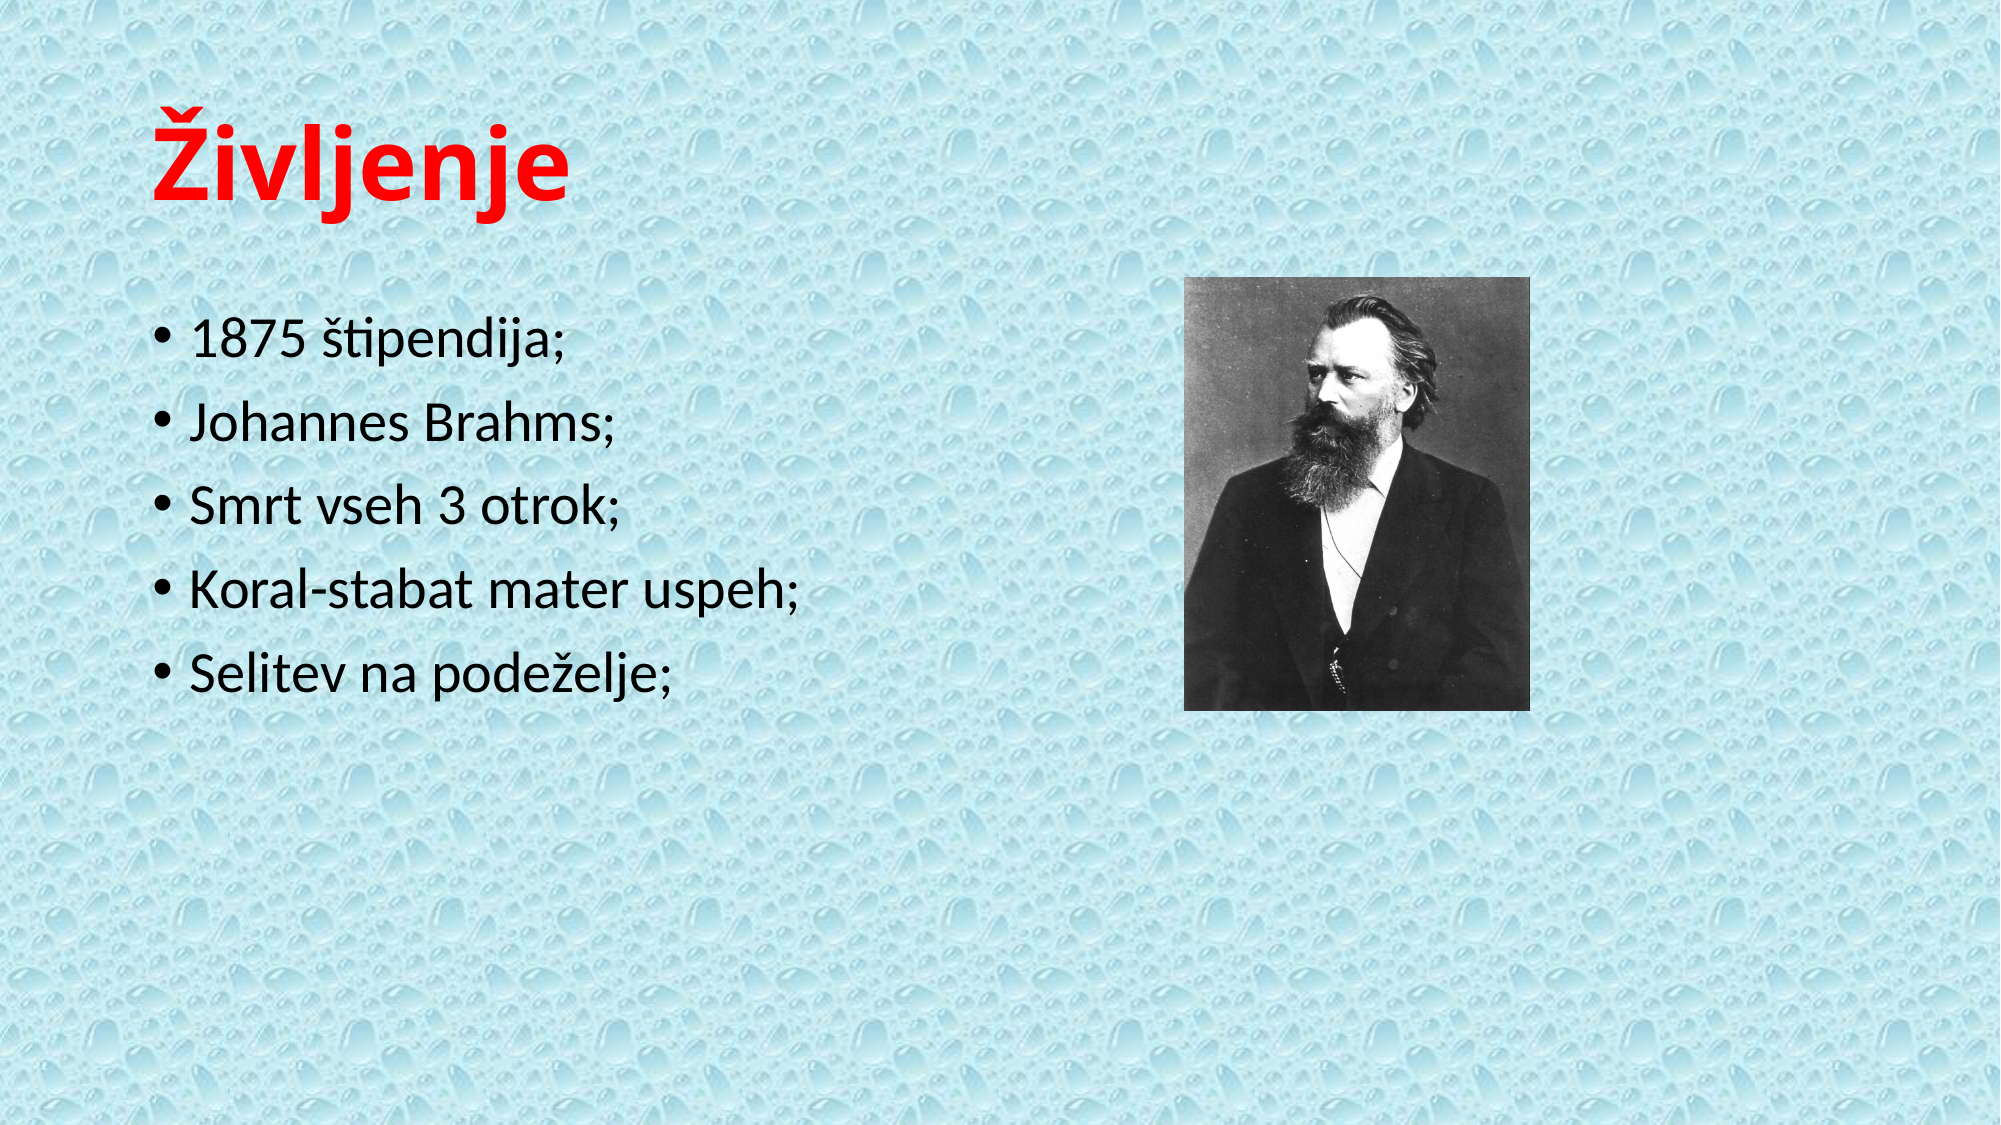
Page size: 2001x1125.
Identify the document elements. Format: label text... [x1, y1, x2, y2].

picture [0, 0, 2001, 1125]
list 1875 štipendija; Johannes Brahms; Smrt vseh 3 otrok; Koral-stabat mater uspeh; Selitev na podeželje; [137, 299, 1863, 1014]
title Življenje [137, 59, 1863, 278]
